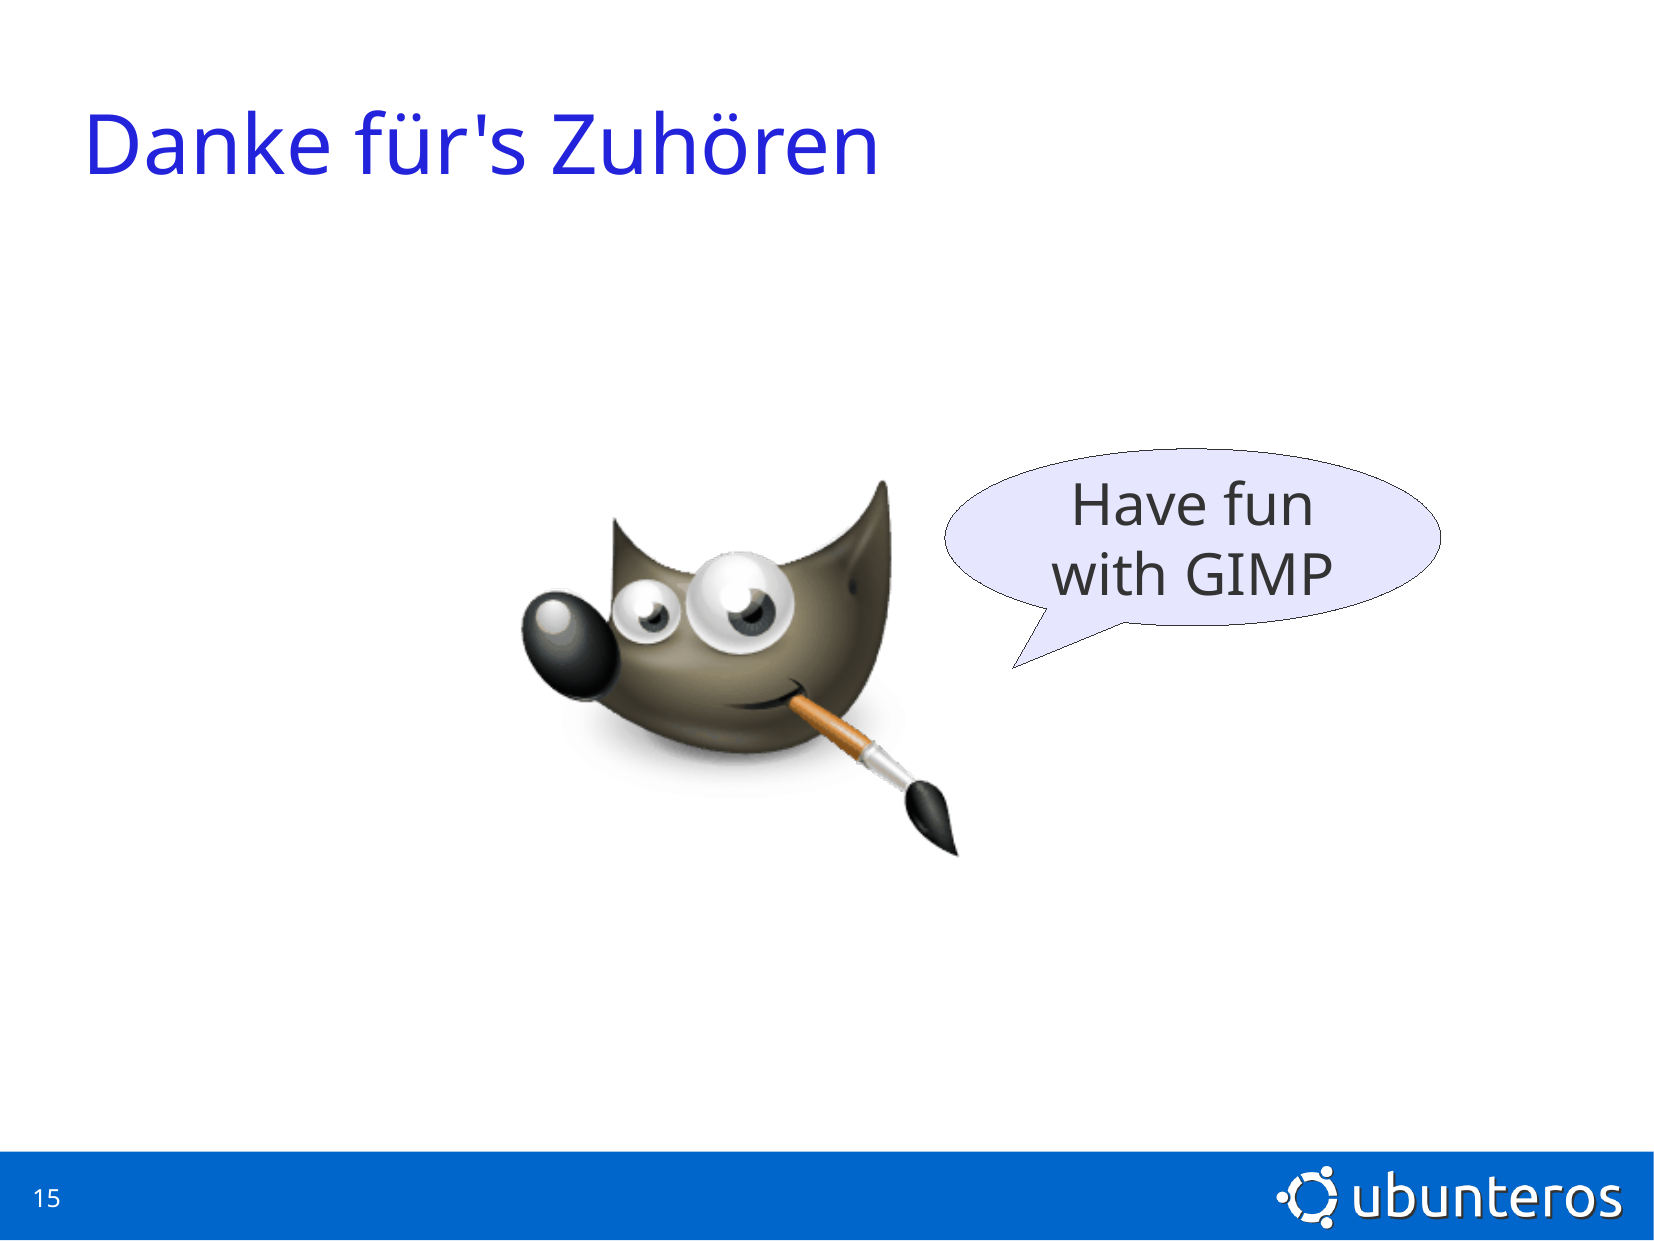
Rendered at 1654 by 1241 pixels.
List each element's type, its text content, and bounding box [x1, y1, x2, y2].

text_box Have fun with GIMP [944, 448, 1441, 669]
picture [507, 430, 976, 898]
title Danke für's Zuhören [82, 37, 1571, 245]
picture [1269, 1157, 1635, 1235]
